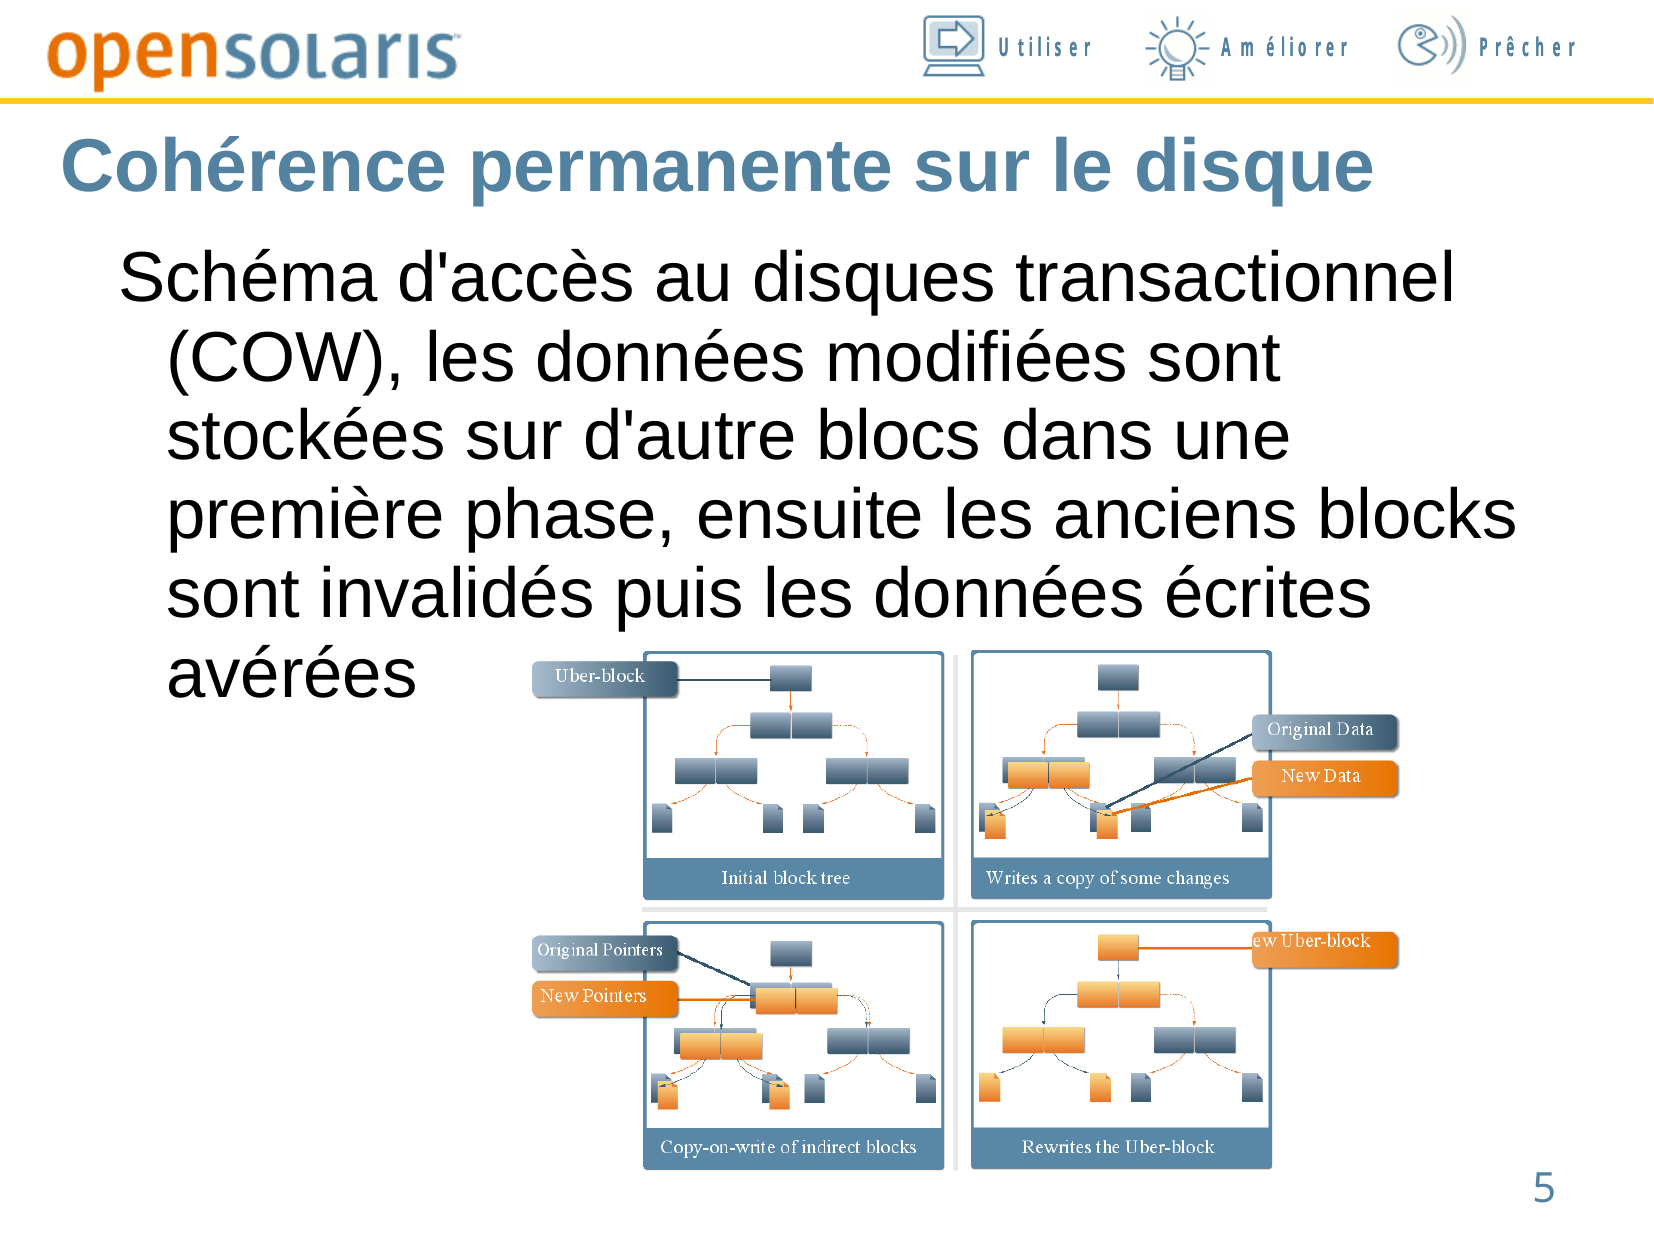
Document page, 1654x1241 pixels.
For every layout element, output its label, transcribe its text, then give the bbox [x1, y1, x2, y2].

picture [46, 31, 462, 94]
title Cohérence permanente sur le disque [60, 120, 1534, 211]
picture [531, 649, 1419, 1177]
list Schéma d'accès au disques transactionnel (COW), les données modifiées sont stockées sur d'autre blocs dans une première phase, ensuite les anciens blocks sont invalidés puis les données écrites avérées [98, 237, 1556, 1151]
